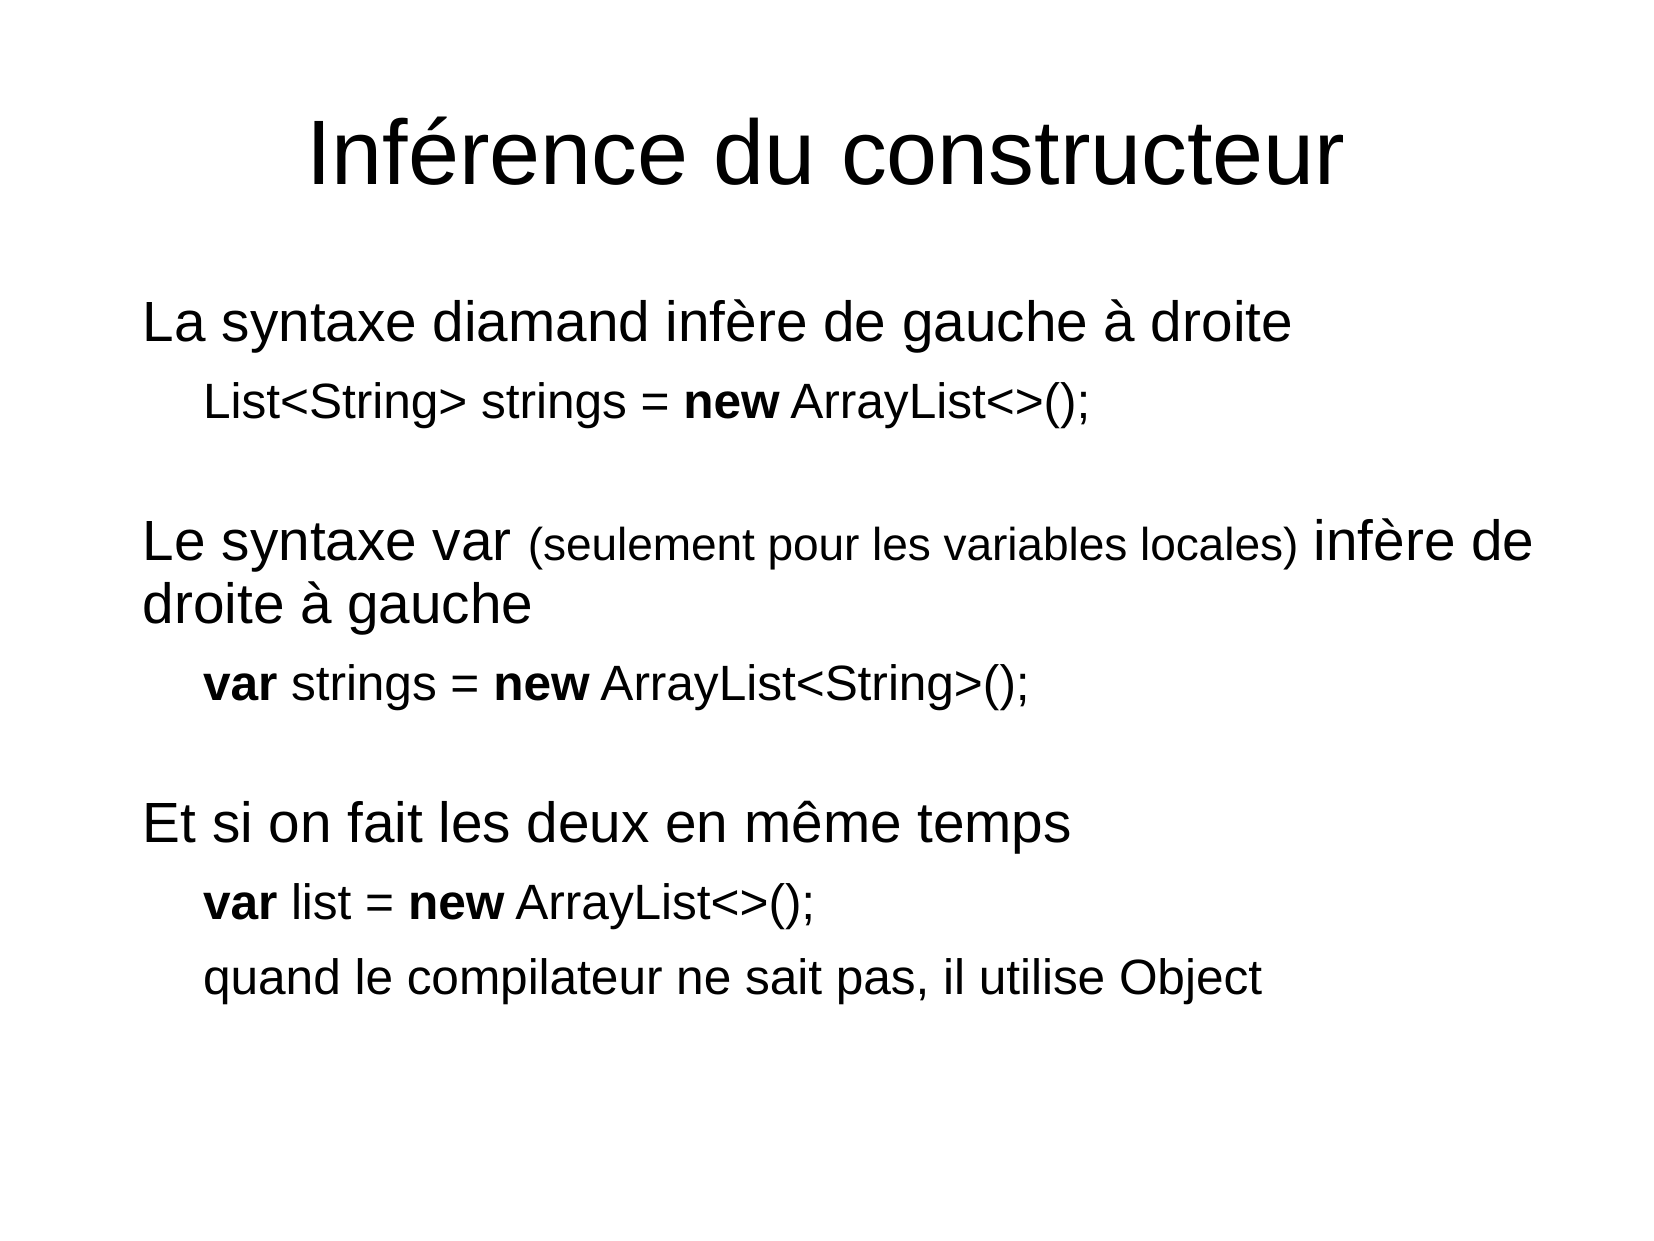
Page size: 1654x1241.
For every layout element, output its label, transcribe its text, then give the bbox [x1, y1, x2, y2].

title Inférence du constructeur [82, 49, 1571, 257]
list La syntaxe diamand infère de gauche à droite List<String> strings = new ArrayList<>(); Le syntaxe var (seulement pour les variables locales) infère de droite à gauche var strings = new ArrayList<String>(); Et si on fait les deux en même temps var list = new ArrayList<>(); quand le compilateur ne sait pas, il utilise Object [82, 290, 1571, 1010]
